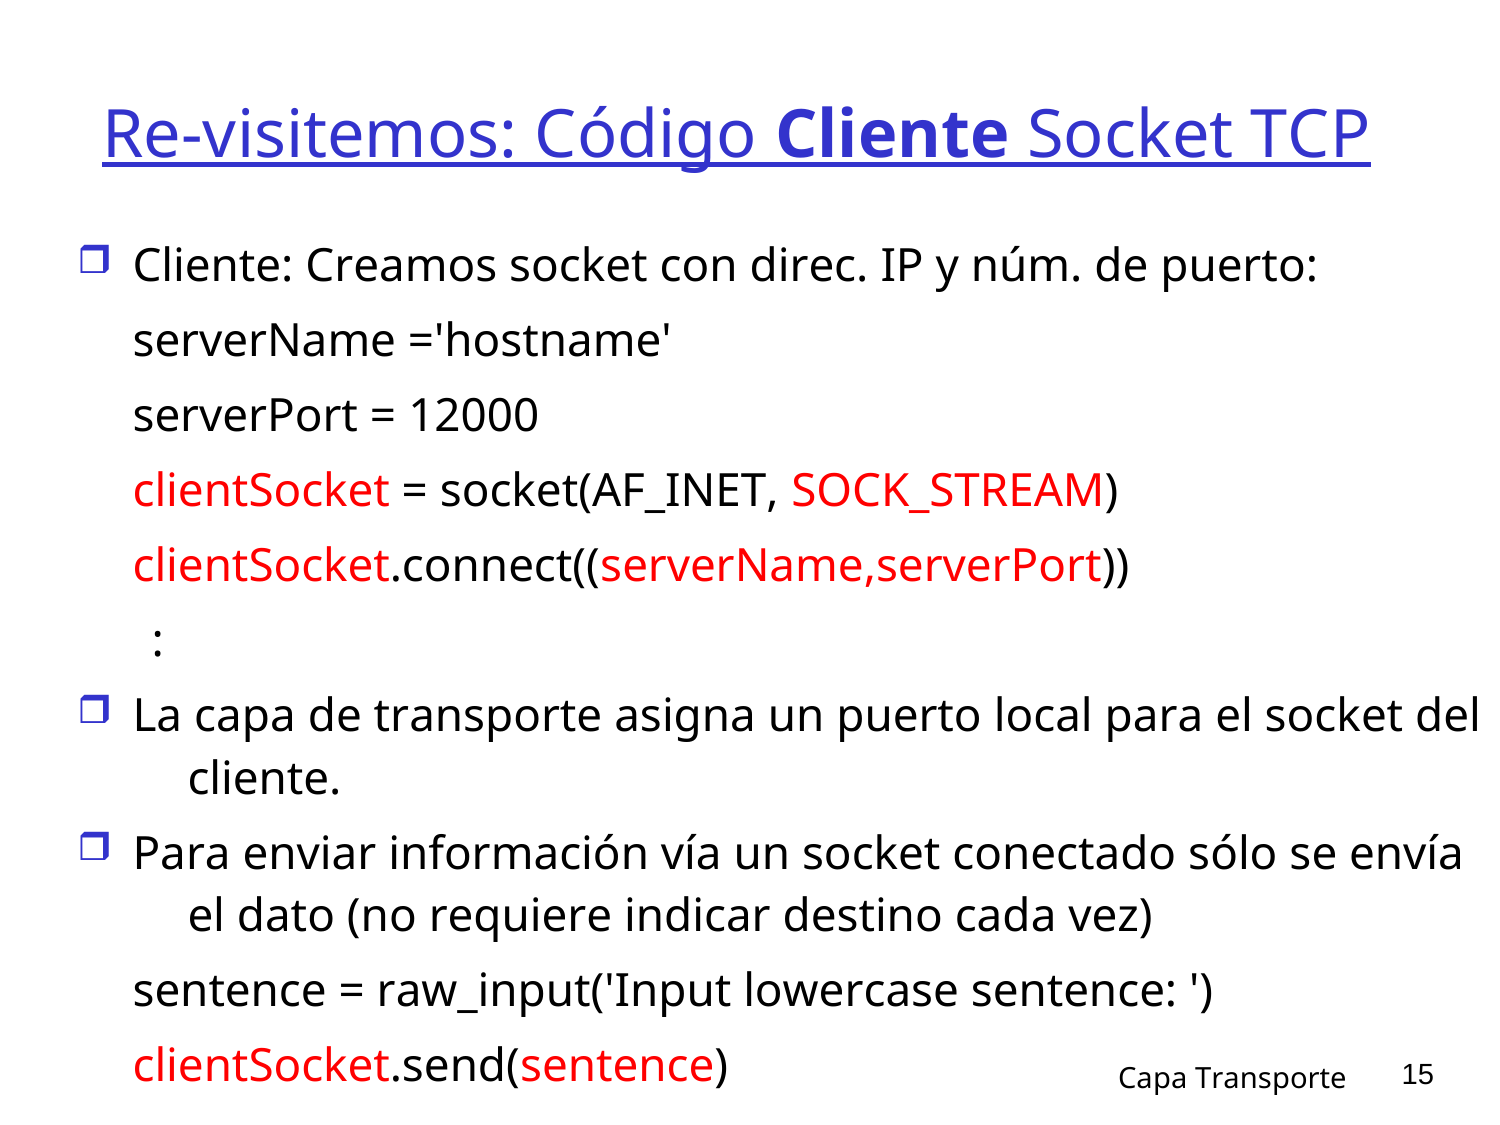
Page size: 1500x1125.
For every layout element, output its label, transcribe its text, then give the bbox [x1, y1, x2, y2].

list Cliente: Creamos socket con direc. IP y núm. de puerto: serverName ='hostname' serverPort = 12000 clientSocket = socket(AF_INET, SOCK_STREAM) clientSocket.connect((serverName,serverPort)) : La capa de transporte asigna un puerto local para el socket del cliente. Para enviar información vía un socket conectado sólo se envía el dato (no requiere indicar destino cada vez) sentence = raw_input('Input lowercase sentence: ') clientSocket.send(sentence) [62, 224, 1500, 1051]
title Re-visitemos: Código Cliente Socket TCP [87, 37, 1438, 224]
